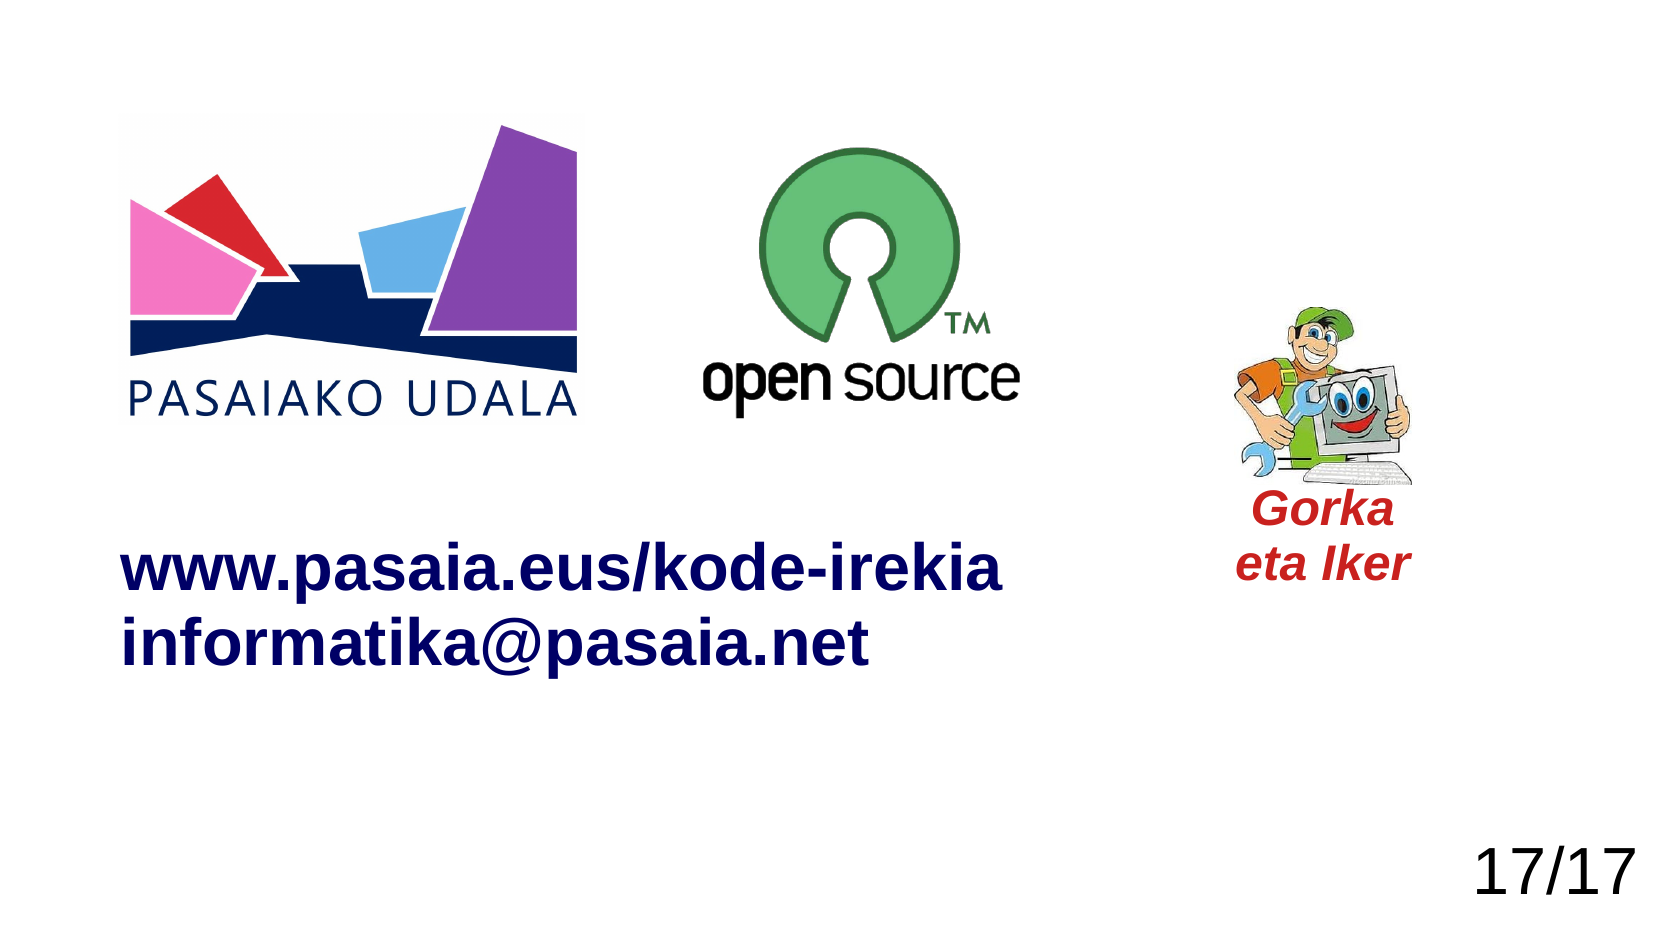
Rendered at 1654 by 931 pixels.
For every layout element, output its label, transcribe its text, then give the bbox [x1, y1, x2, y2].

text_box www.pasaia.eus/kode-irekiainformatika@pasaia.net [106, 522, 1105, 688]
text_box <número>/17 [1429, 826, 1654, 917]
picture [690, 129, 1044, 432]
text_box Gorka eta Iker [1216, 472, 1430, 599]
picture [1234, 307, 1412, 472]
picture [118, 113, 585, 425]
